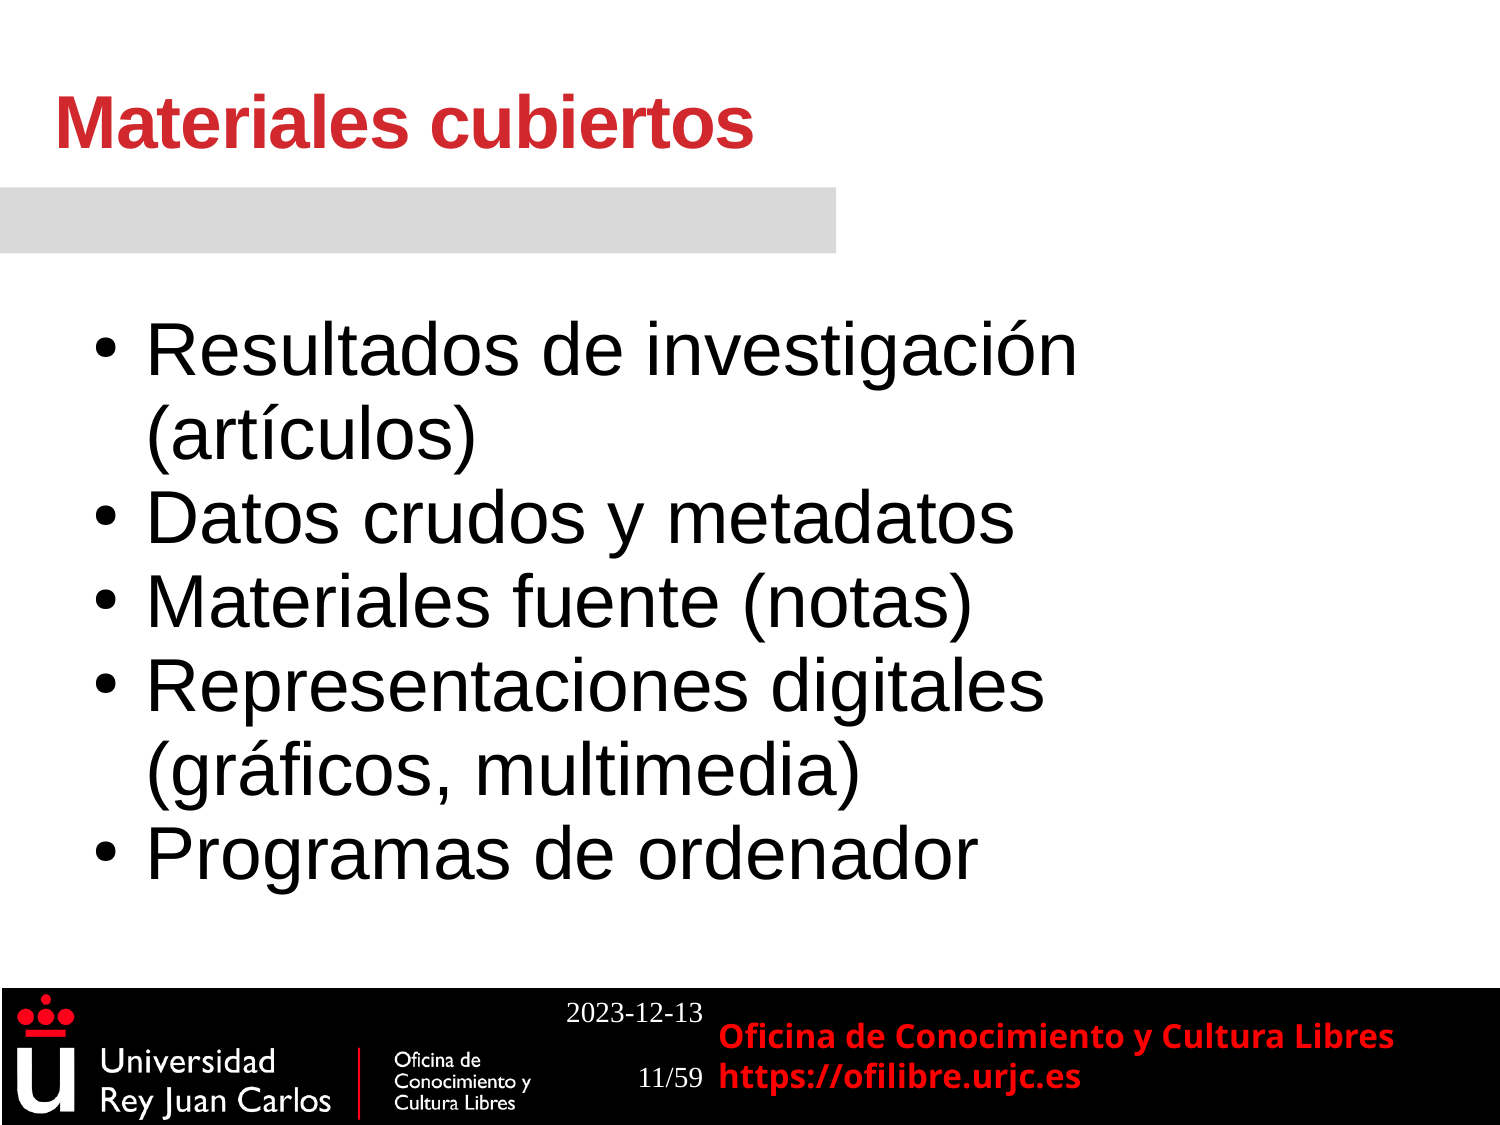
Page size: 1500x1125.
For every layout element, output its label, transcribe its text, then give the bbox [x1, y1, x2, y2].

text_box Resultados de investigación (artículos) Datos crudos y metadatos Materiales fuente (notas) Representaciones digitales (gráficos, multimedia) Programas de ordenador [60, 299, 1254, 903]
text_box Materiales cubiertos [39, 24, 1366, 172]
picture [17, 994, 531, 1120]
title [75, 7, 1425, 196]
